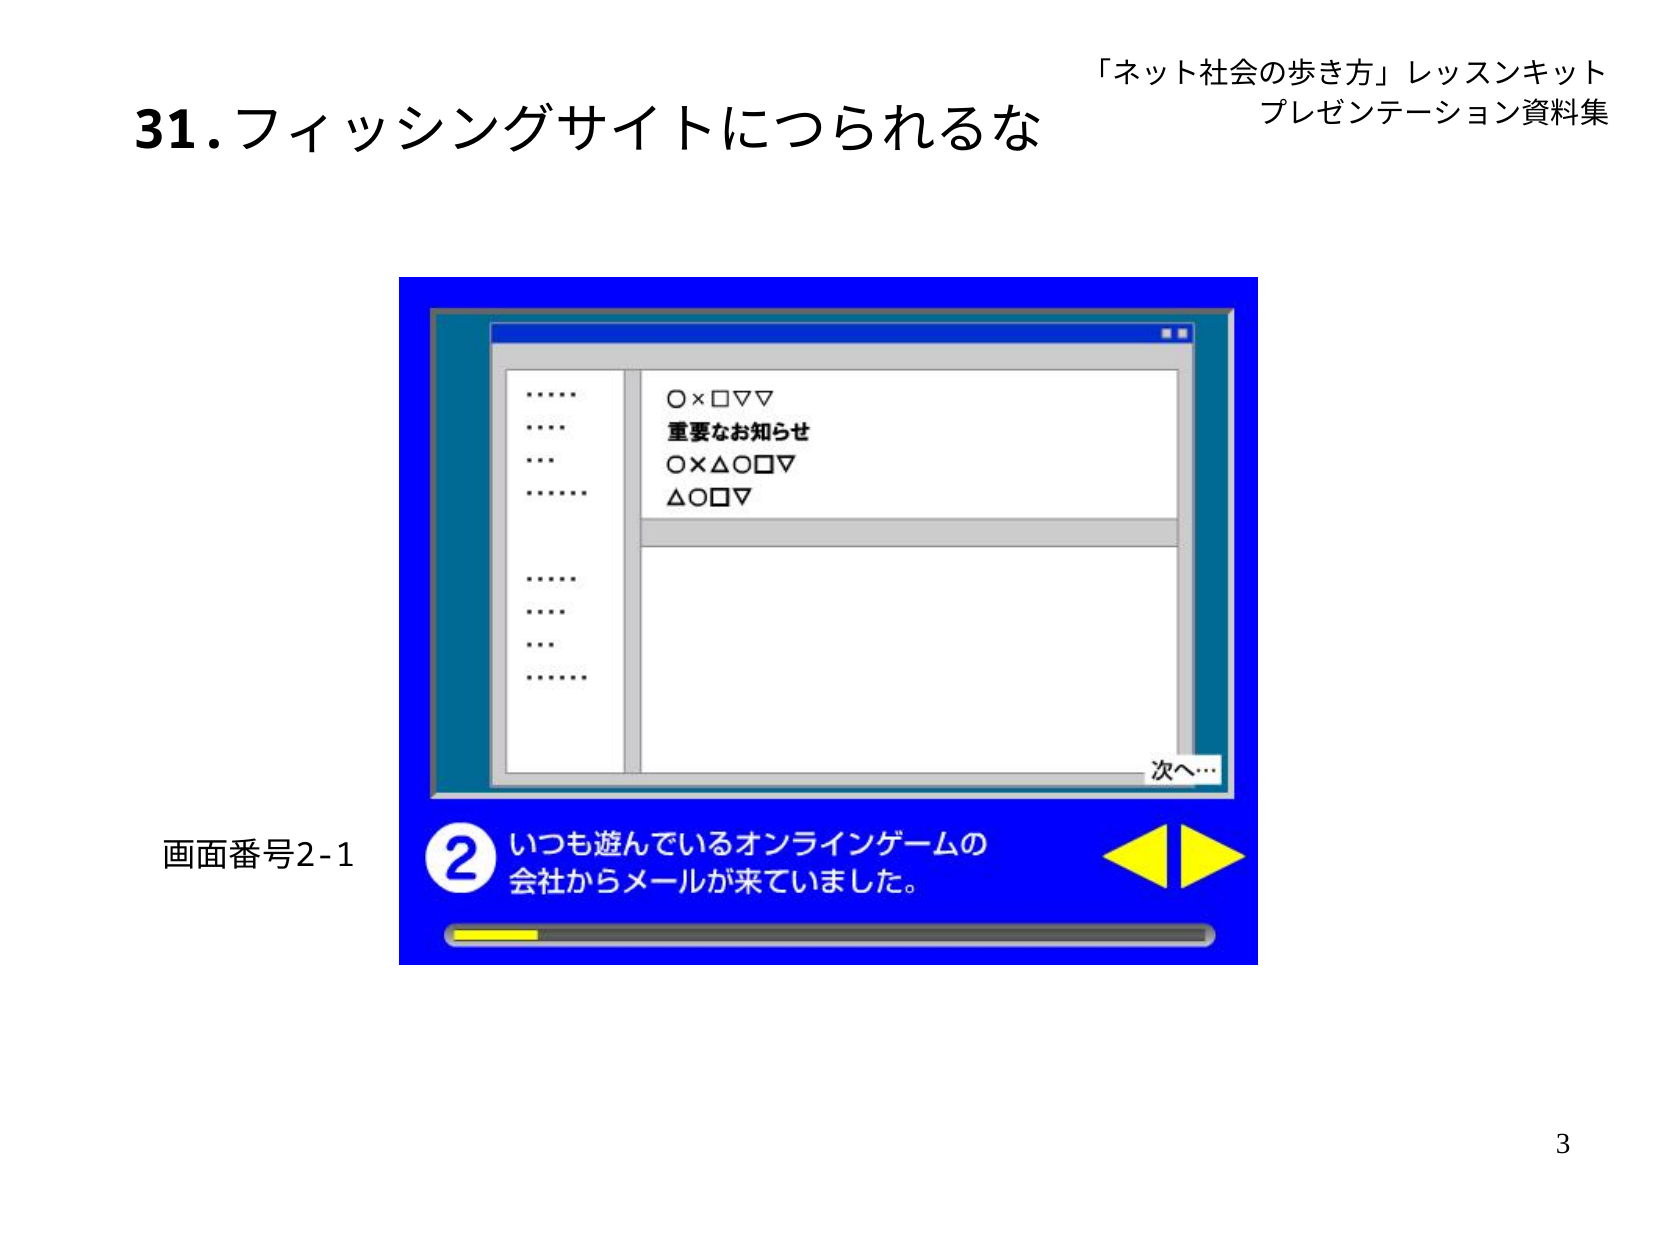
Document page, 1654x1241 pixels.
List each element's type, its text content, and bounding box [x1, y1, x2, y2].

picture [399, 277, 1258, 965]
text_box 「ネット社会の歩き方」レッスンキット プレゼンテーション資料集 [1062, 44, 1625, 139]
text_box 画面番号2-1 [147, 826, 384, 882]
text_box 31.フィッシングサイトにつられるな [118, 88, 1093, 169]
